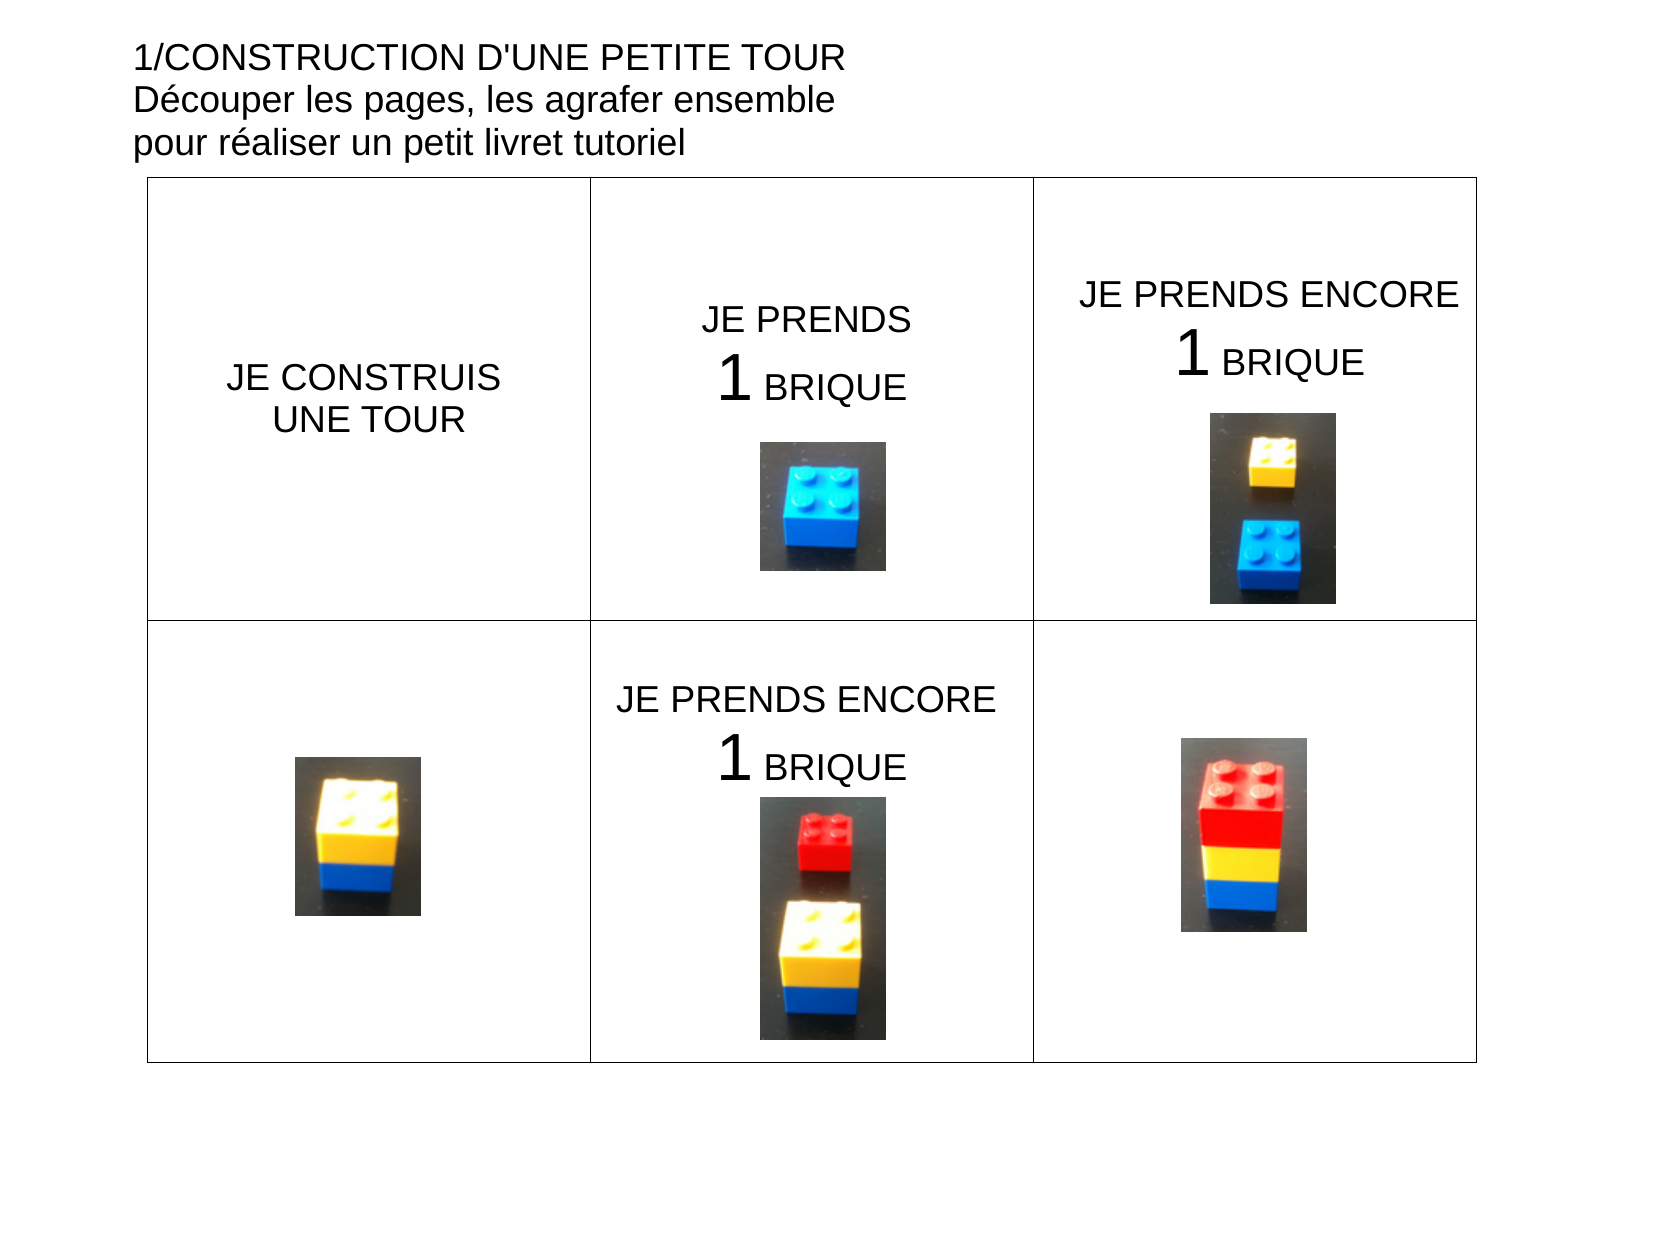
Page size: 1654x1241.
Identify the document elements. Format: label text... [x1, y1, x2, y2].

text_box JE PRENDS ENCORE 1 BRIQUE [1062, 265, 1477, 398]
text_box JE PRENDS 1 BRIQUE [590, 177, 1033, 620]
picture [295, 757, 421, 916]
picture [760, 442, 886, 572]
picture [760, 797, 886, 1040]
text_box 1/CONSTRUCTION D'UNE PETITE TOUR Découper les pages, les agrafer ensemble pour réaliser un petit livret tutoriel [118, 29, 916, 171]
picture [1210, 413, 1336, 604]
text_box JE CONSTRUIS UNE TOUR [147, 177, 590, 620]
text_box JE PRENDS ENCORE 1 BRIQUE [590, 620, 1033, 1063]
picture [1181, 738, 1307, 932]
